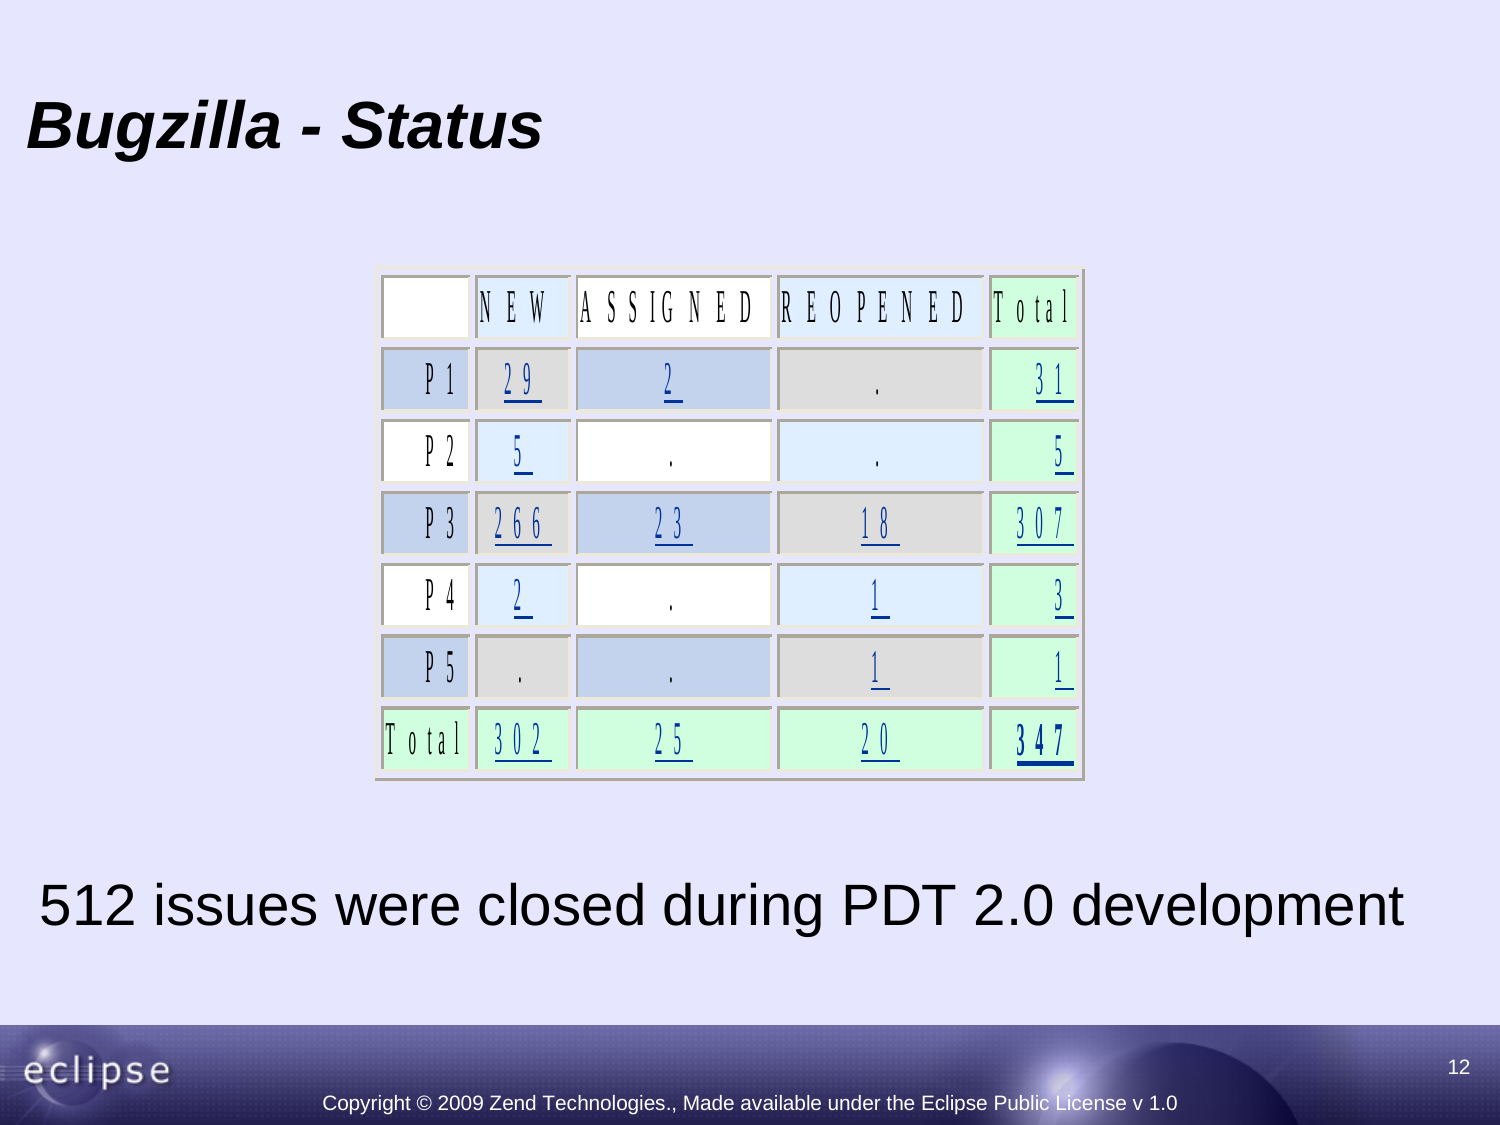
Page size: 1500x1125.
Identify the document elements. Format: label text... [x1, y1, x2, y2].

picture [0, 1025, 1500, 1125]
picture [375, 224, 1500, 836]
list 512 issues were closed during PDT 2.0 development [37, 187, 1463, 1021]
title Bugzilla - Status [26, 84, 1474, 172]
